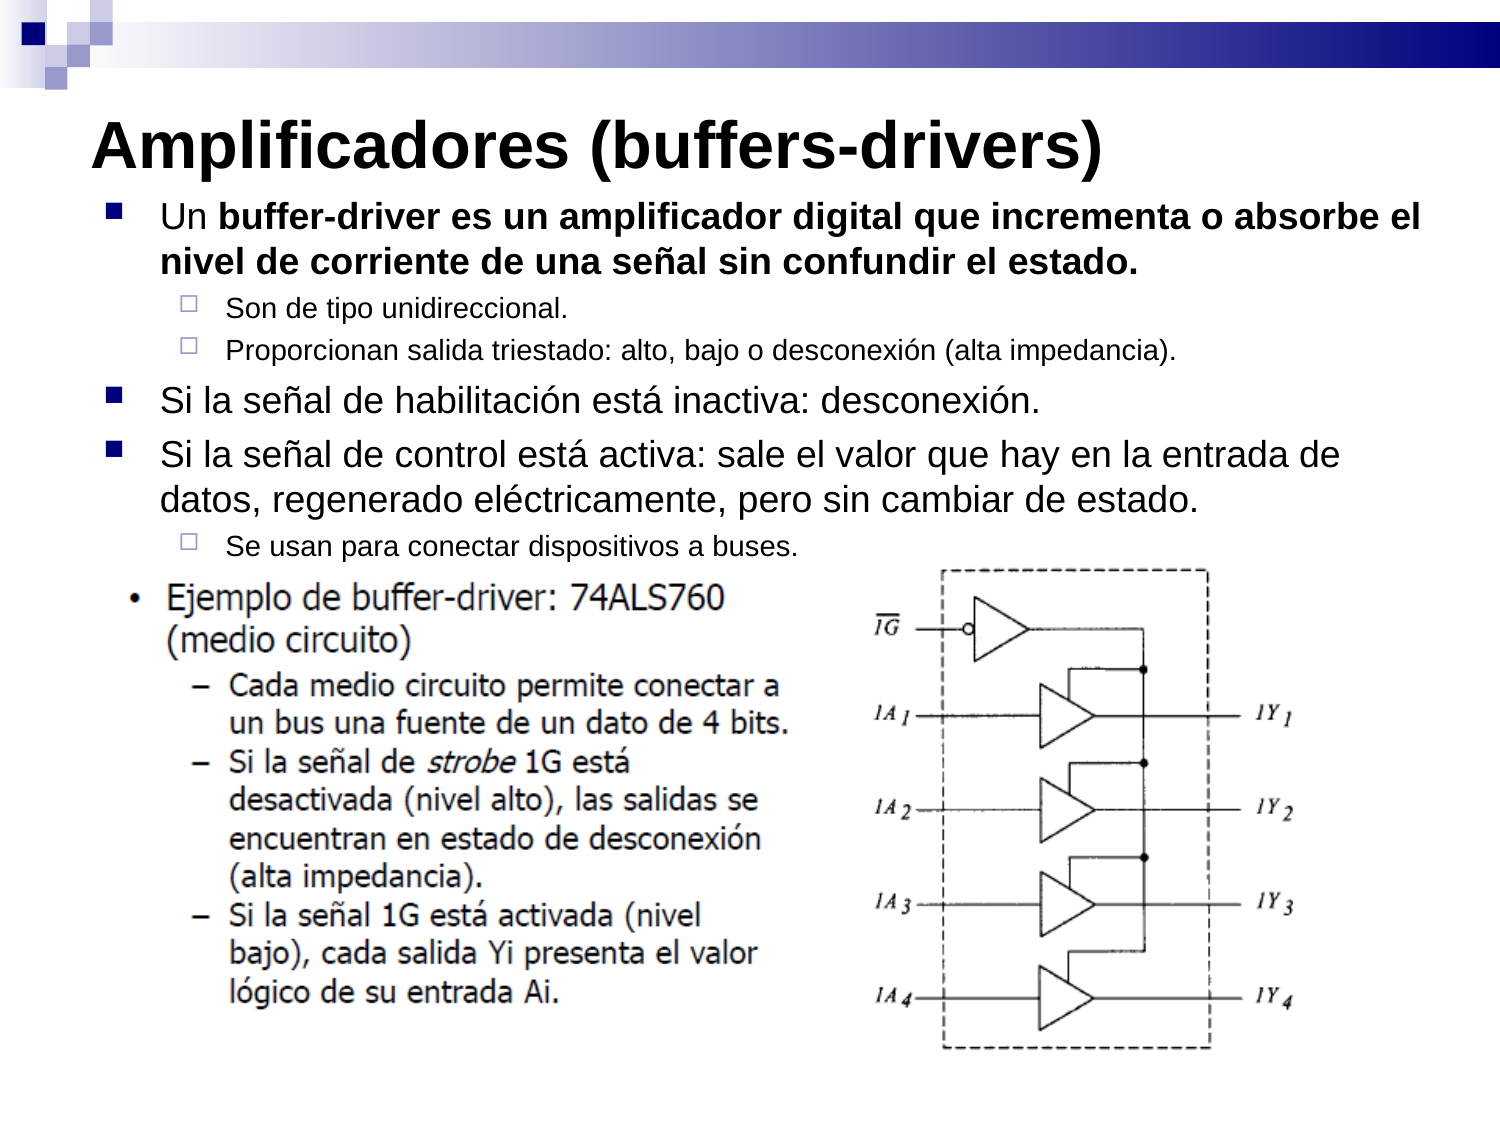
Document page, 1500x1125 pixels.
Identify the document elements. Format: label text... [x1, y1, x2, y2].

list Un buffer-driver es un amplificador digital que incrementa o absorbe el nivel de corriente de una señal sin confundir el estado. Son de tipo unidireccional. Proporcionan salida triestado: alto, bajo o desconexión (alta impedancia). Si la señal de habilitación está inactiva: desconexión. Si la señal de control está activa: sale el valor que hay en la entrada de datos, regenerado eléctricamente, pero sin cambiar de estado. Se usan para conectar dispositivos a buses. [88, 184, 1439, 613]
title Amplificadores (buffers-drivers) [75, 74, 1426, 209]
picture [123, 562, 1340, 1069]
